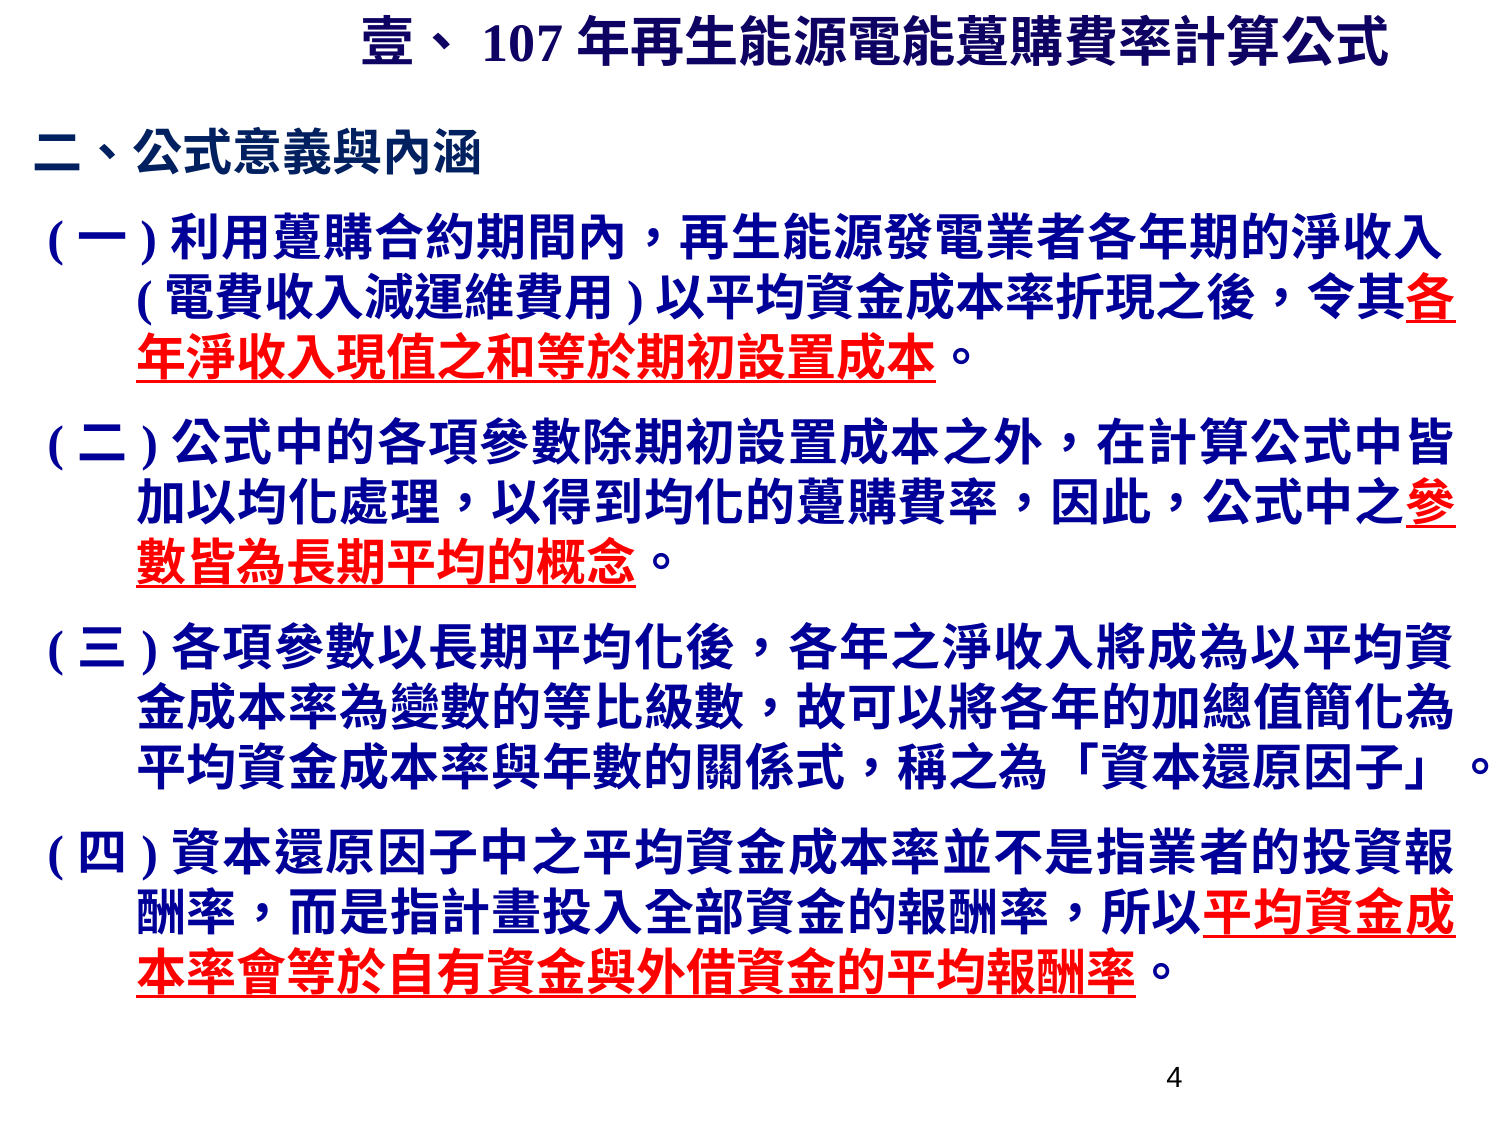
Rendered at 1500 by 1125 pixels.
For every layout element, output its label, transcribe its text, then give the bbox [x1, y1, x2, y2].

text_box 二、公式意義與內涵 (一)利用躉購合約期間內，再生能源發電業者各年期的淨收入(電費收入減運維費用)以平均資金成本率折現之後，令其各年淨收入現值之和等於期初設置成本。 (二)公式中的各項參數除期初設置成本之外，在計算公式中皆加以均化處理，以得到均化的躉購費率，因此，公式中之參數皆為長期平均的概念。 (三)各項參數以長期平均化後，各年之淨收入將成為以平均資金成本率為變數的等比級數，故可以將各年的加總值簡化為平均資金成本率與年數的關係式，稱之為「資本還原因子」。 (四)資本還原因子中之平均資金成本率並不是指業者的投資報酬率，而是指計畫投入全部資金的報酬率，所以平均資金成本率會等於自有資金與外借資金的平均報酬率。 [17, 113, 1471, 1009]
text_box 壹、107年再生能源電能躉購費率計算公式 [272, 0, 1478, 102]
text_box <編號> [1151, 1051, 1500, 1125]
